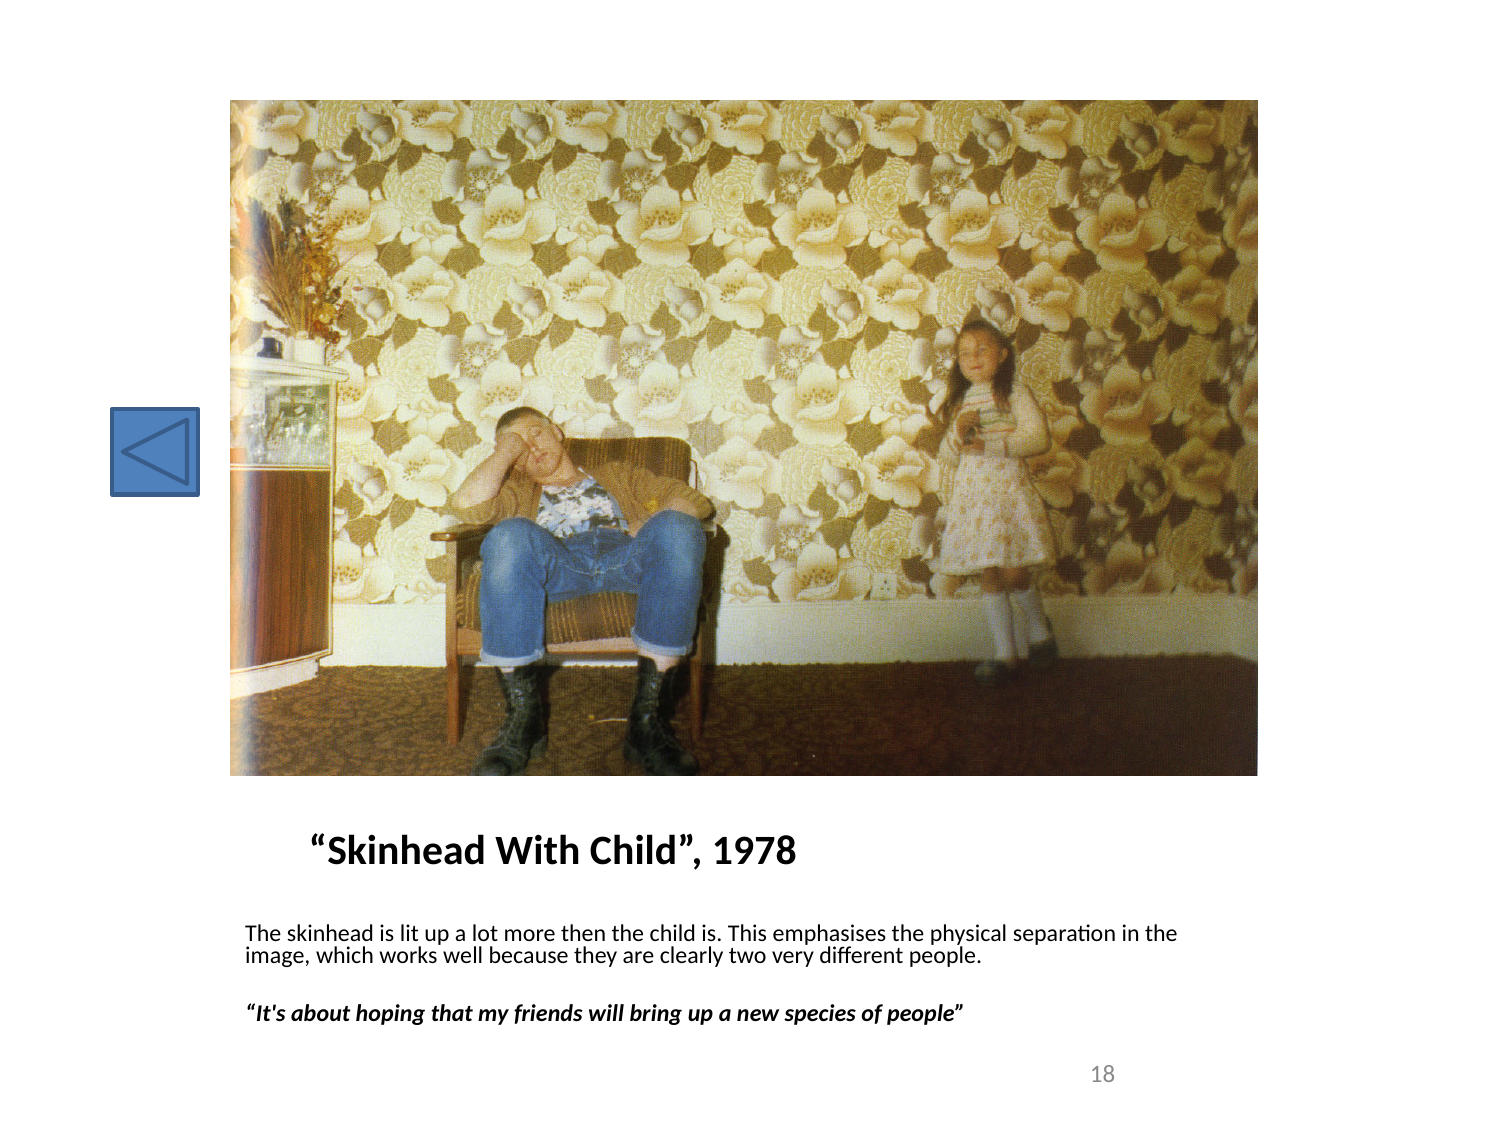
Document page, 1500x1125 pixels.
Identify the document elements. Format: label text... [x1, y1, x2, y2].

title “Skinhead With Child”, 1978 [294, 787, 1195, 880]
picture [230, 100, 1258, 776]
text_box [112, 408, 198, 495]
text_box 18 [1074, 1042, 1426, 1103]
list The skinhead is lit up a lot more then the child is. This emphasises the physical separation in the image, which works well because they are clearly two very different people. “It's about hoping that my friends will bring up a new species of people” [230, 880, 1258, 1036]
